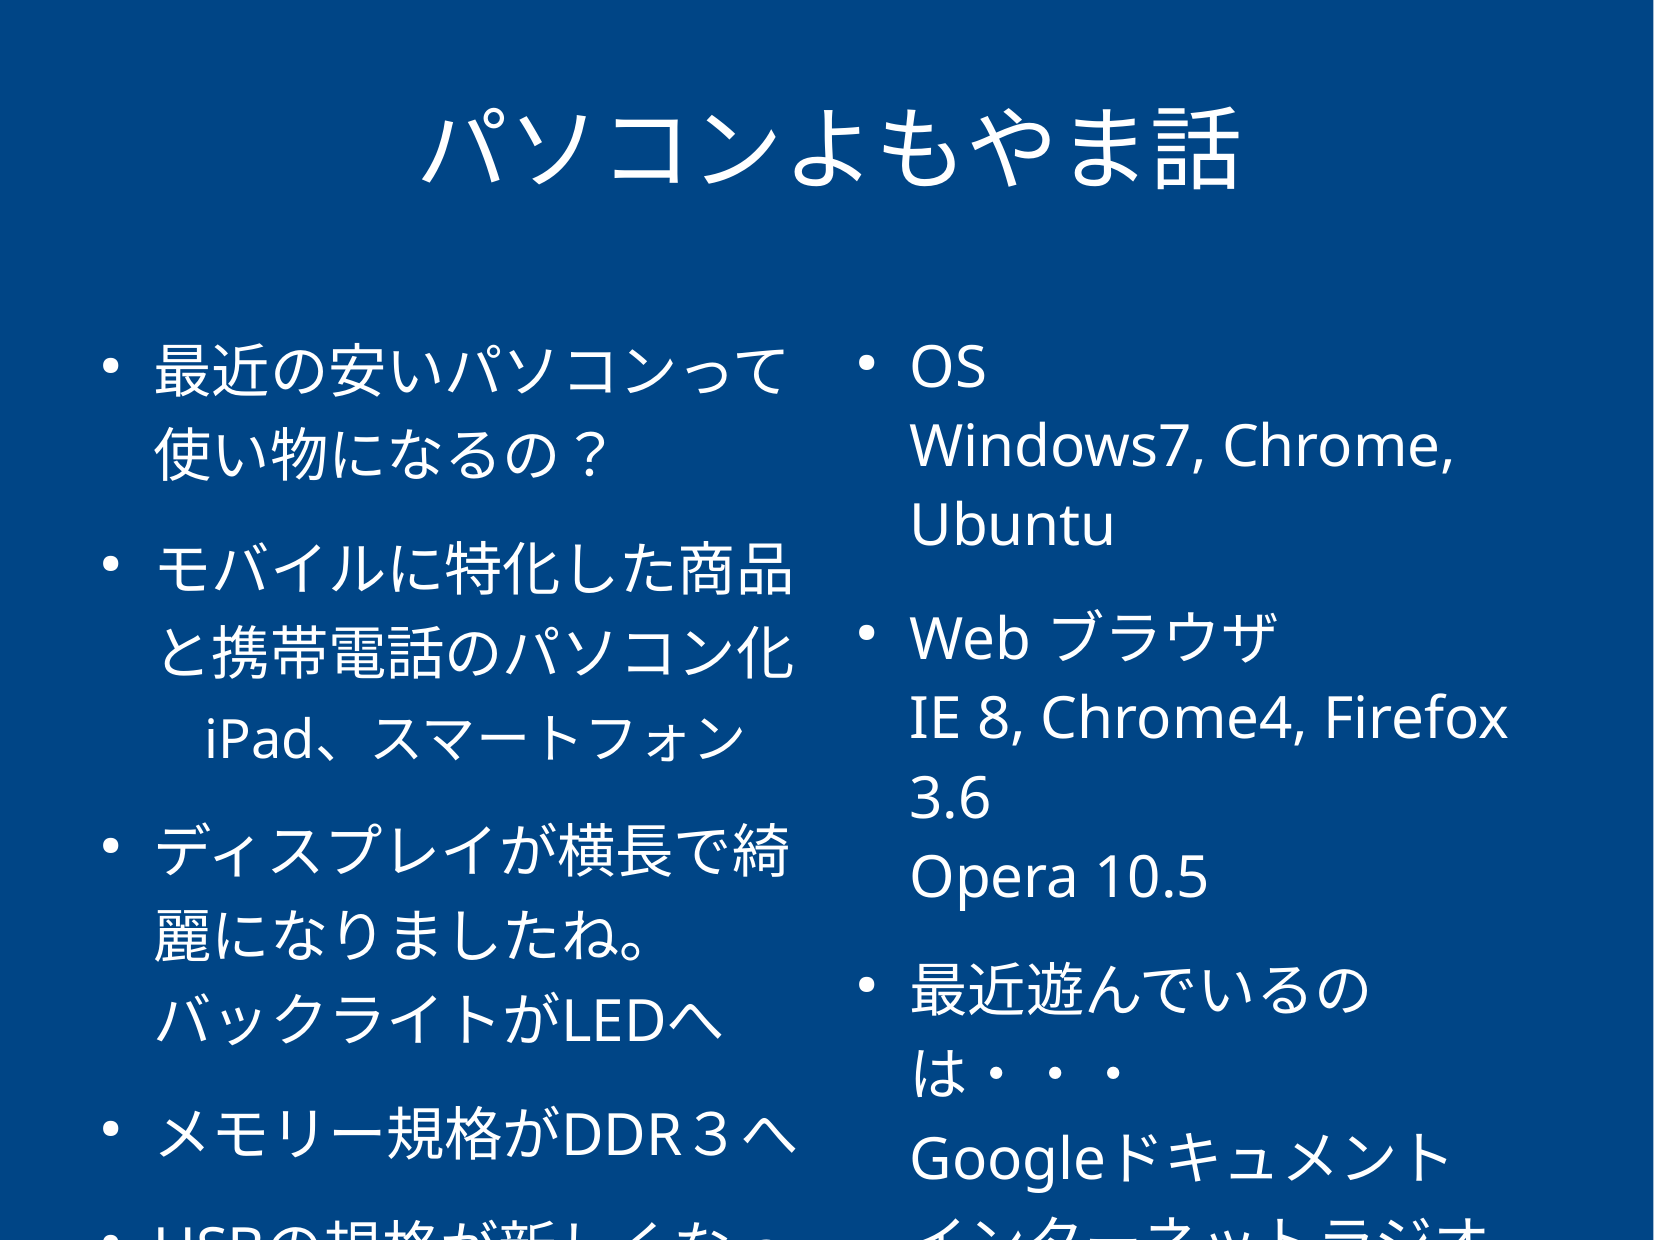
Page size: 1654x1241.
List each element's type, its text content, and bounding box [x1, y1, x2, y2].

list OS Windows7, Chrome, Ubuntu Web ブラウザ IE 8, Chrome4, Firefox 3.6 Opera 10.5 最近遊んでいるのは・・・ Googleドキュメント インターネットラジオ PDFリーダー： PDF-XChange Viewer 無料データー保存庫： Microsoft/SkyDrive [838, 324, 1595, 1144]
list 最近の安いパソコンって 使い物になるの？ モバイルに特化した商品と携帯電話のパソコン化 iPad、スマートフォン ディスプレイが横長で綺麗になりましたね。 バックライトがLEDへ メモリー規格がDDR３へ USBの規格が新しくなったのですね。 [82, 324, 809, 1109]
title パソコンよもやま話 [88, 29, 1571, 257]
